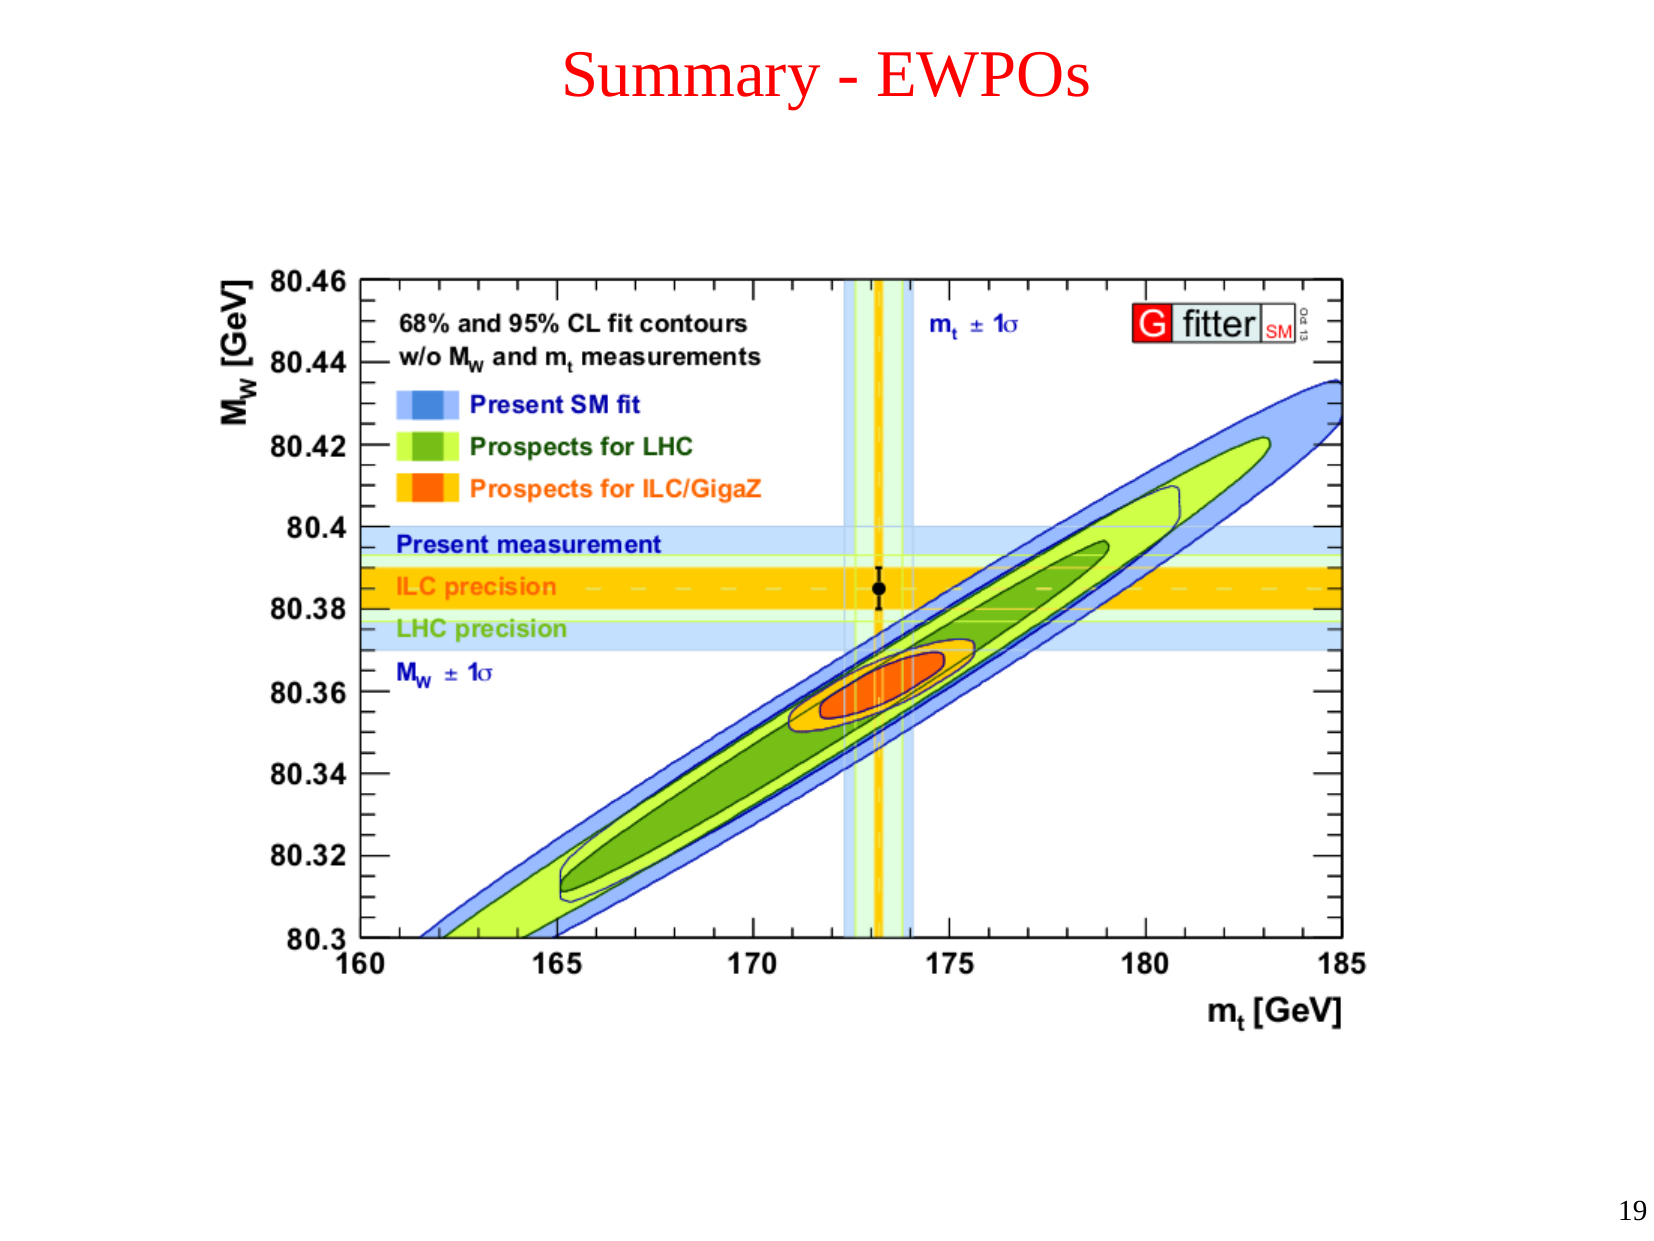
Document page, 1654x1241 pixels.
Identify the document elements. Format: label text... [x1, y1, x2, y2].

picture [219, 233, 1401, 1034]
title Summary - EWPOs [128, 5, 1541, 144]
